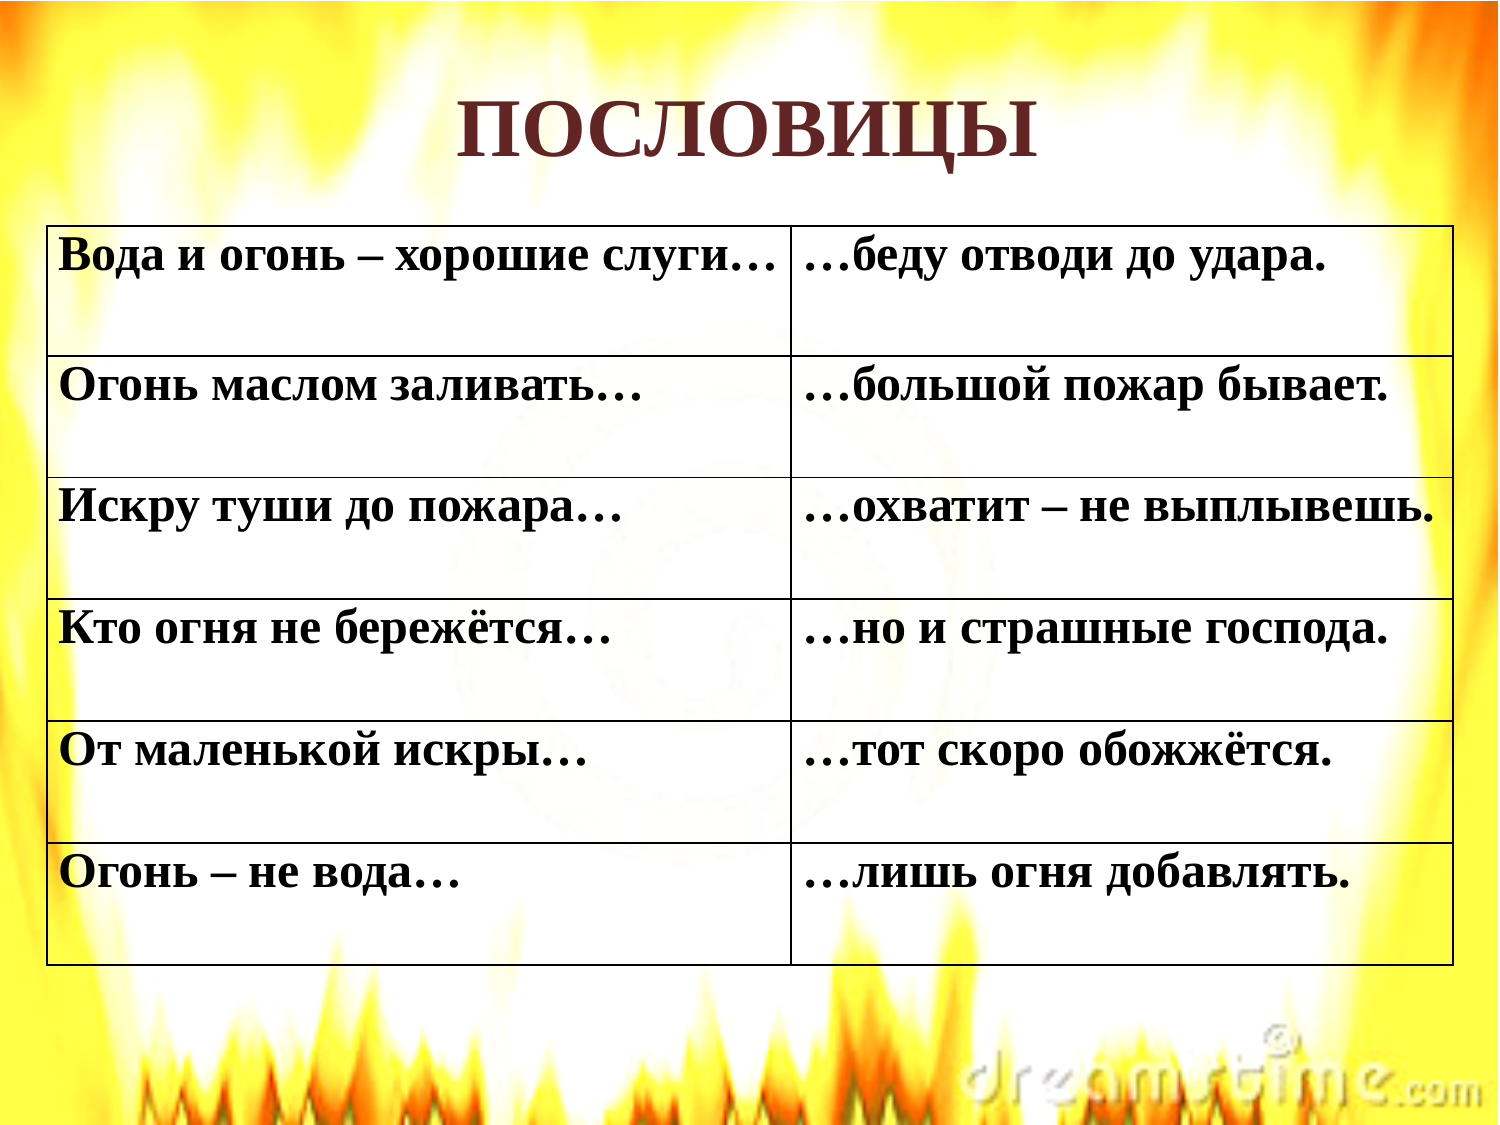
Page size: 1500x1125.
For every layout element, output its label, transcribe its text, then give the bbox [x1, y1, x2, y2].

picture [0, 1, 1498, 1125]
table_cell …охватит – не выплывешь. [792, 478, 1452, 598]
table_cell …лишь огня добавлять. [792, 844, 1452, 964]
table_cell …но и страшные господа. [792, 600, 1452, 720]
text_box ПОСЛОВИЦЫ [441, 65, 1054, 181]
table_cell Искру туши до пожара… [48, 478, 790, 598]
table_cell От маленькой искры… [48, 722, 790, 842]
table_cell …большой пожар бывает. [792, 357, 1452, 477]
table_cell …тот скоро обожжётся. [792, 722, 1452, 842]
table_header Вода и огонь – хорошие слуги… [48, 227, 790, 355]
table_header …беду отводи до удара. [792, 227, 1452, 355]
table_cell Кто огня не бережётся… [48, 600, 790, 720]
table_cell Огонь маслом заливать… [48, 357, 790, 477]
table_cell Огонь – не вода… [48, 844, 790, 964]
